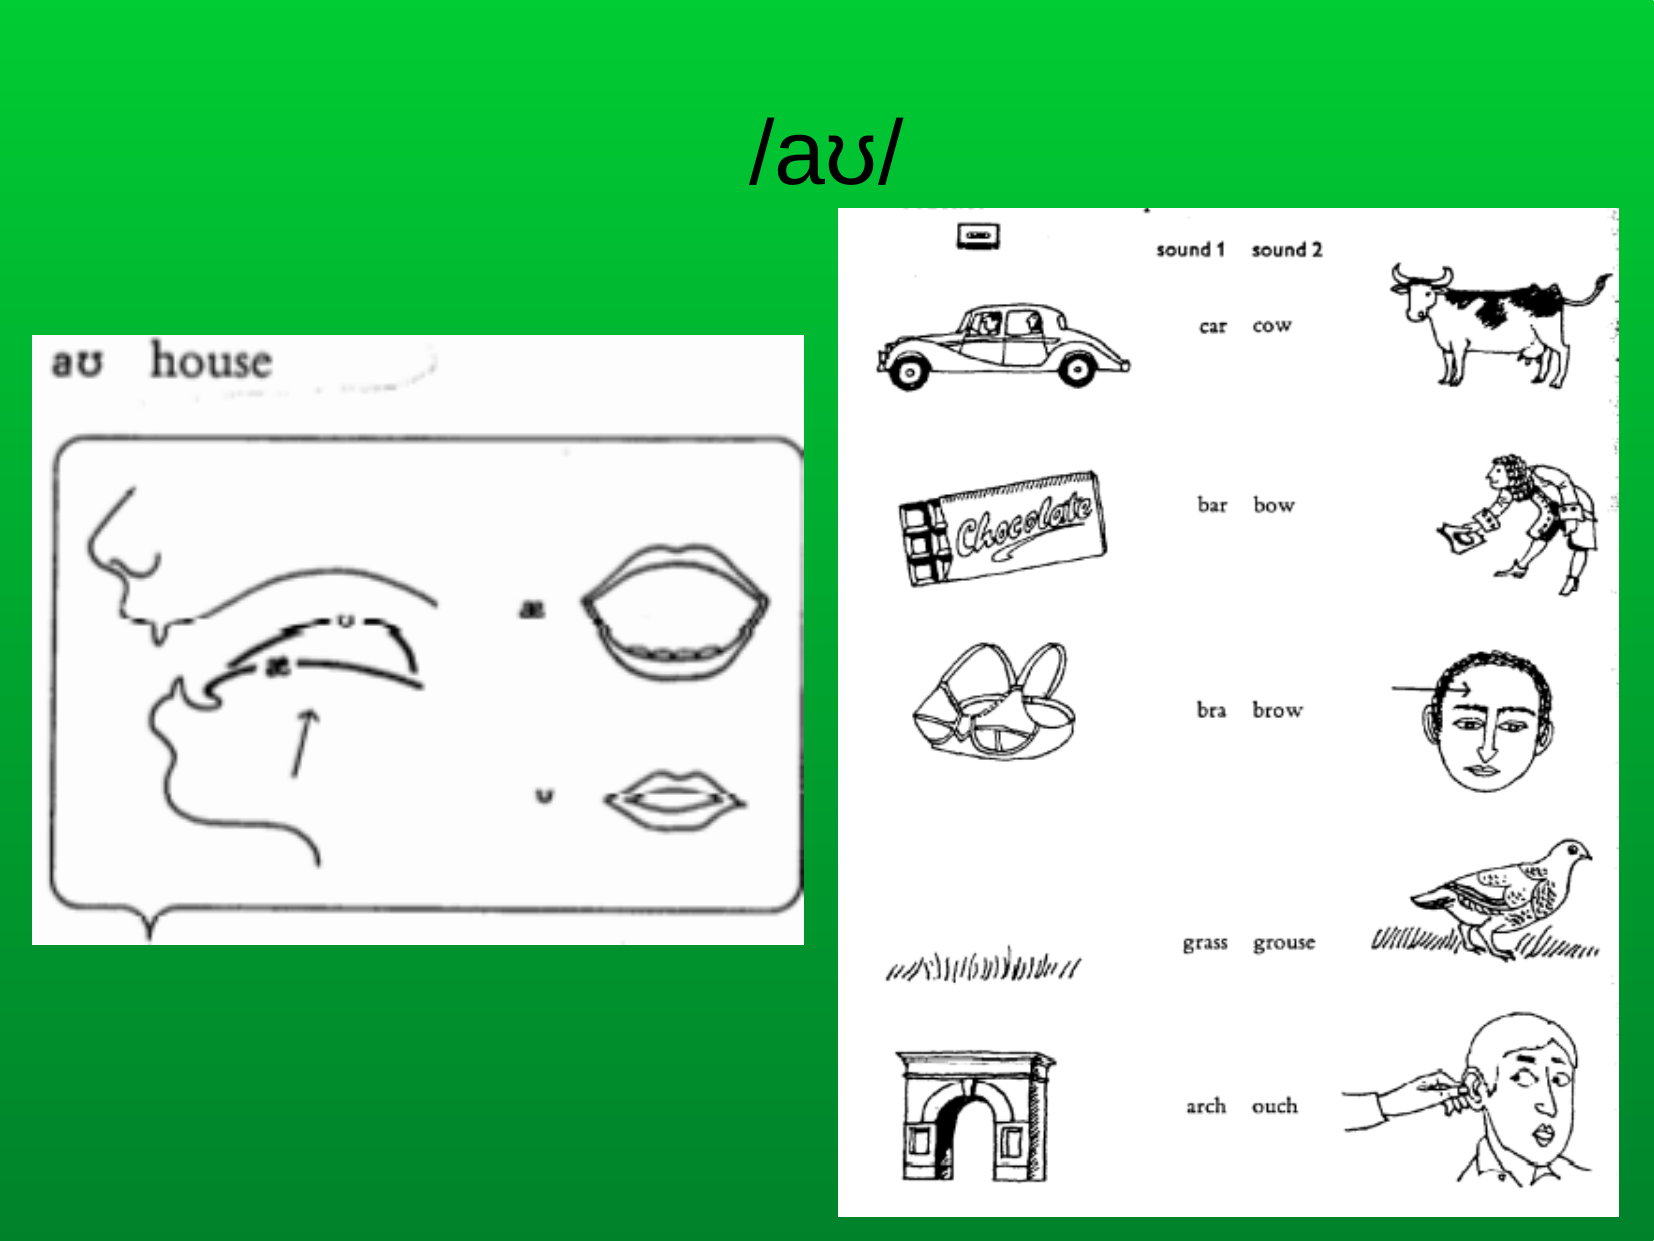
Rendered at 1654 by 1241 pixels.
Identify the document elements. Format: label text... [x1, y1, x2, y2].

title /aʊ/ [82, 49, 1571, 257]
picture [838, 208, 1619, 1217]
picture [32, 335, 804, 945]
